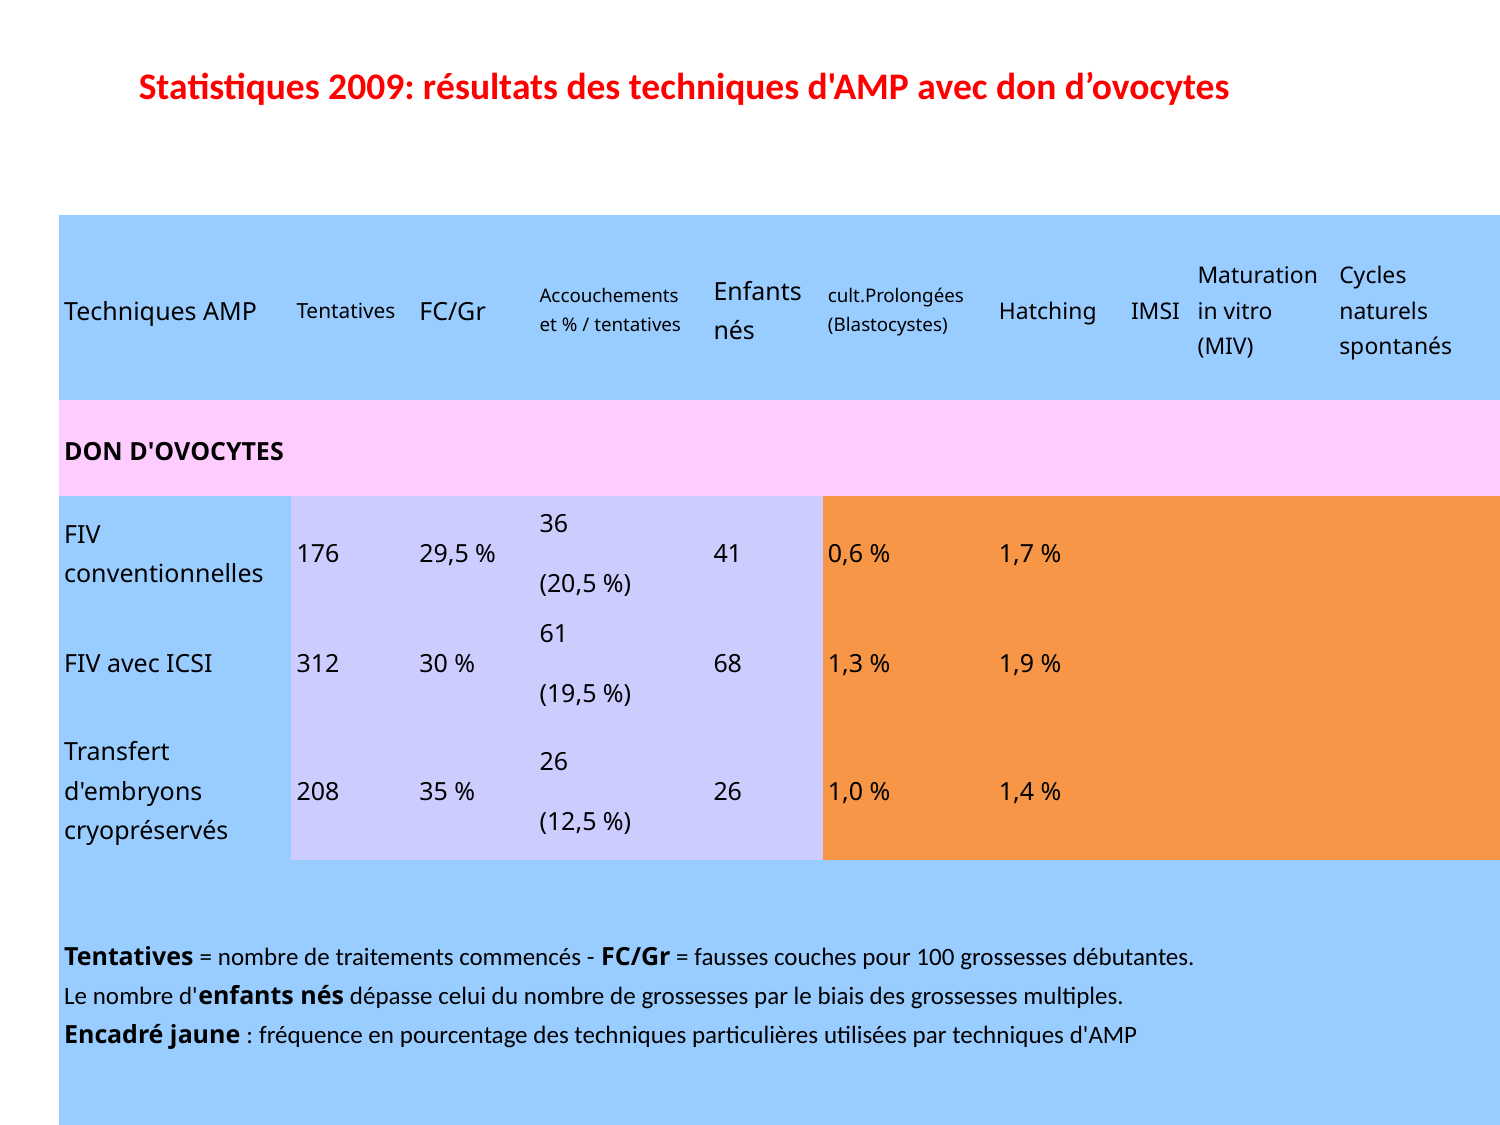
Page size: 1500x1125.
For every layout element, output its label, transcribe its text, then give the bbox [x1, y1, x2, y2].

table_cell 0,6 % [823, 496, 994, 605]
table_cell [1126, 496, 1222, 605]
table_cell [1334, 605, 1500, 715]
table_header Maturation in vitro (MIV) [1192, 215, 1334, 400]
table_header Techniques AMP [59, 215, 291, 400]
table_header Accouchements et % / tentatives [534, 215, 708, 400]
table_header Tentatives [291, 215, 414, 400]
table_cell 68 [708, 605, 823, 715]
table_cell Tentatives = nombre de traitements commencés - FC/Gr = fausses couches pour 100 grossesses débutantes. Le nombre d'enfants nés dépasse celui du nombre de grossesses par le biais des grossesses multiples. Encadré jaune : fréquence en pourcentage des techniques particulières utilisées par techniques d'AMP [59, 860, 1500, 1125]
table_cell [1222, 605, 1334, 715]
table_cell 1,7 % [994, 496, 1126, 605]
table_cell 1,0 % [823, 715, 994, 860]
text_box Statistiques 2009: résultats des techniques d'AMP avec don d’ovocytes [123, 54, 1500, 115]
table_header Cycles naturels spontanés [1334, 215, 1500, 400]
table_cell [1334, 496, 1500, 605]
table_cell FIV conventionnelles [59, 496, 291, 605]
table_cell 41 [708, 496, 823, 605]
table_cell 208 [291, 715, 414, 860]
table_header FC/Gr [414, 215, 534, 400]
table_cell [1334, 715, 1500, 860]
table_cell 312 [291, 605, 414, 715]
table_cell 176 [291, 496, 414, 605]
table_cell FIV avec ICSI [59, 605, 291, 715]
table_header IMSI [1126, 215, 1192, 400]
table_header Hatching [994, 215, 1126, 400]
table_header cult.Prolongées (Blastocystes) [823, 215, 994, 400]
table_cell [1222, 496, 1334, 605]
table_cell 61 (19,5 %) [534, 605, 708, 715]
table_cell [1222, 715, 1334, 860]
table_cell [1126, 605, 1222, 715]
table_cell 35 % [414, 715, 534, 860]
table_cell [1126, 715, 1222, 860]
table_cell 30 % [414, 605, 534, 715]
table_header Enfants nés [708, 215, 823, 400]
table_cell 26 (12,5 %) [534, 715, 708, 860]
table_cell 36 (20,5 %) [534, 496, 708, 605]
table_cell Transfert d'embryons cryopréservés [59, 715, 291, 860]
table_cell 1,3 % [823, 605, 994, 715]
table_cell 29,5 % [414, 496, 534, 605]
table_cell DON D'OVOCYTES [59, 400, 1500, 496]
table_cell 26 [708, 715, 823, 860]
table_cell 1,9 % [994, 605, 1126, 715]
table_cell 1,4 % [994, 715, 1126, 860]
